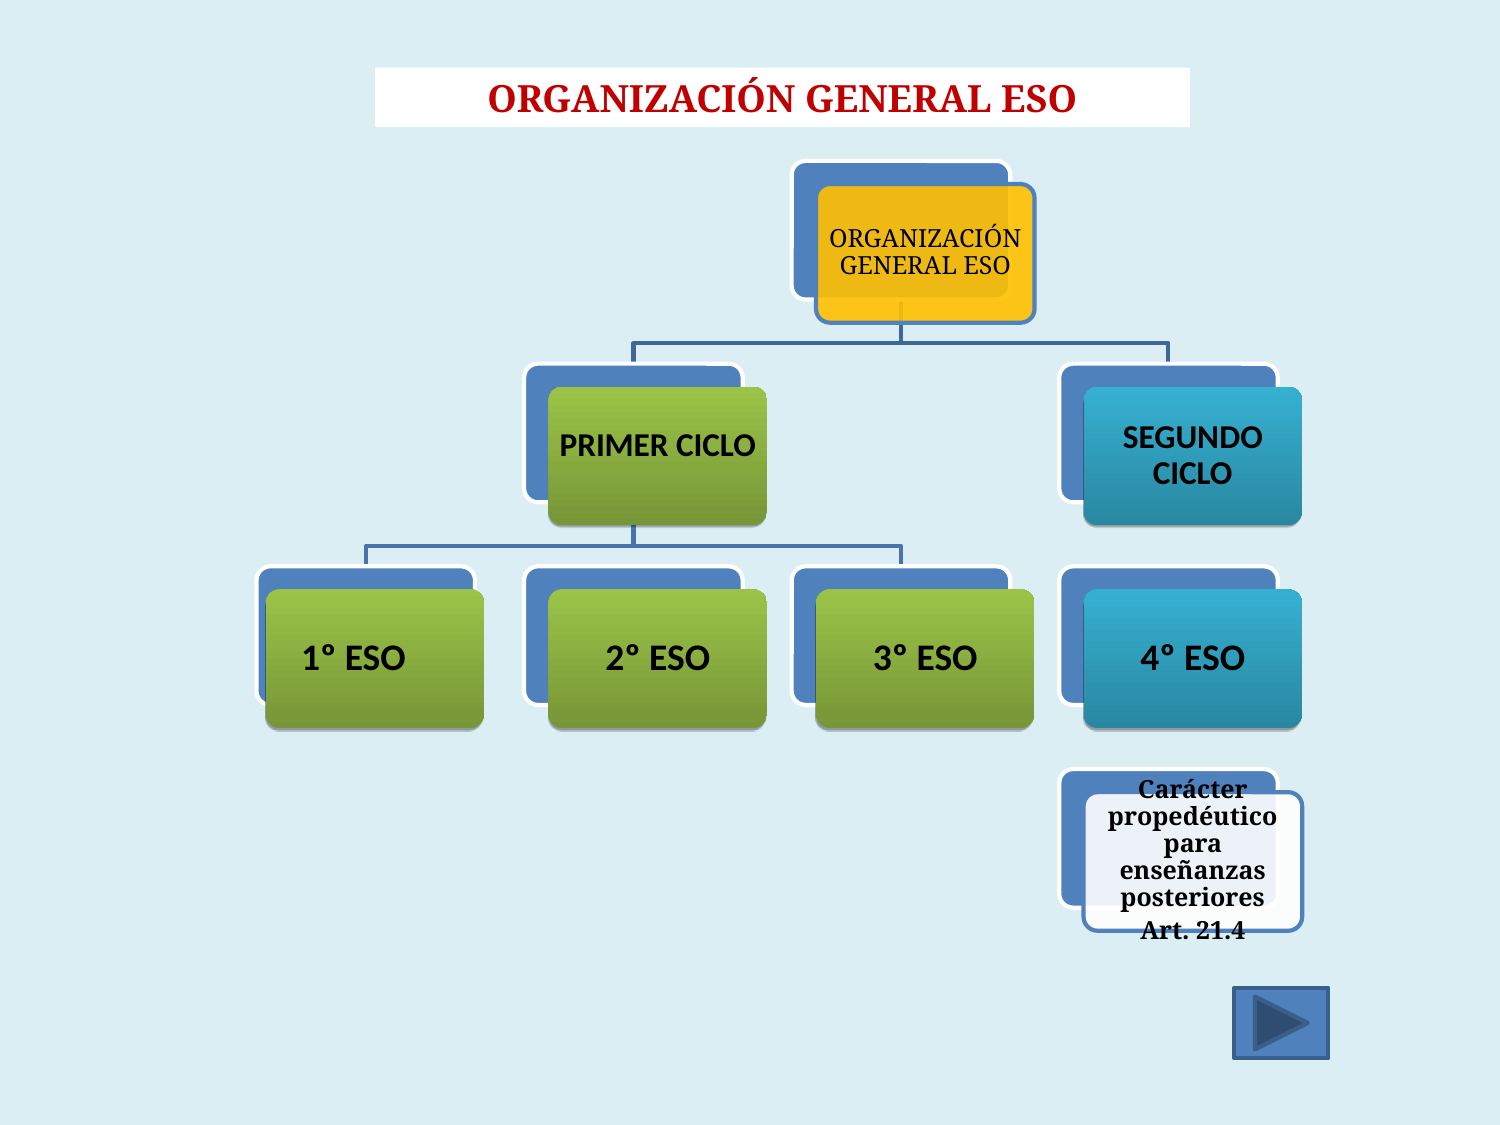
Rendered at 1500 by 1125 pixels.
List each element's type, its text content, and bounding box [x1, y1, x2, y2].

text_box 4º ESO [1083, 589, 1303, 729]
text_box [524, 566, 743, 705]
text_box [1059, 769, 1278, 908]
text_box 3º ESO [815, 589, 1035, 729]
text_box 1º ESO [265, 589, 485, 729]
text_box PRIMER CICLO [548, 386, 768, 526]
text_box [524, 363, 743, 503]
text_box SEGUNDO CICLO [1083, 386, 1303, 526]
text_box [791, 160, 1011, 300]
text_box 2º ESO [548, 589, 768, 729]
text_box [1059, 363, 1278, 503]
text_box ORGANIZACIÓN GENERAL ESO [375, 67, 1190, 128]
text_box Carácter propedéutico para enseñanzas posteriores Art. 21.4 [1083, 792, 1303, 931]
text_box [256, 566, 476, 704]
text_box [791, 566, 1011, 705]
text_box [1059, 566, 1278, 705]
text_box [1234, 987, 1329, 1059]
text_box ORGANIZACIÓN GENERAL ESO [815, 184, 1035, 323]
